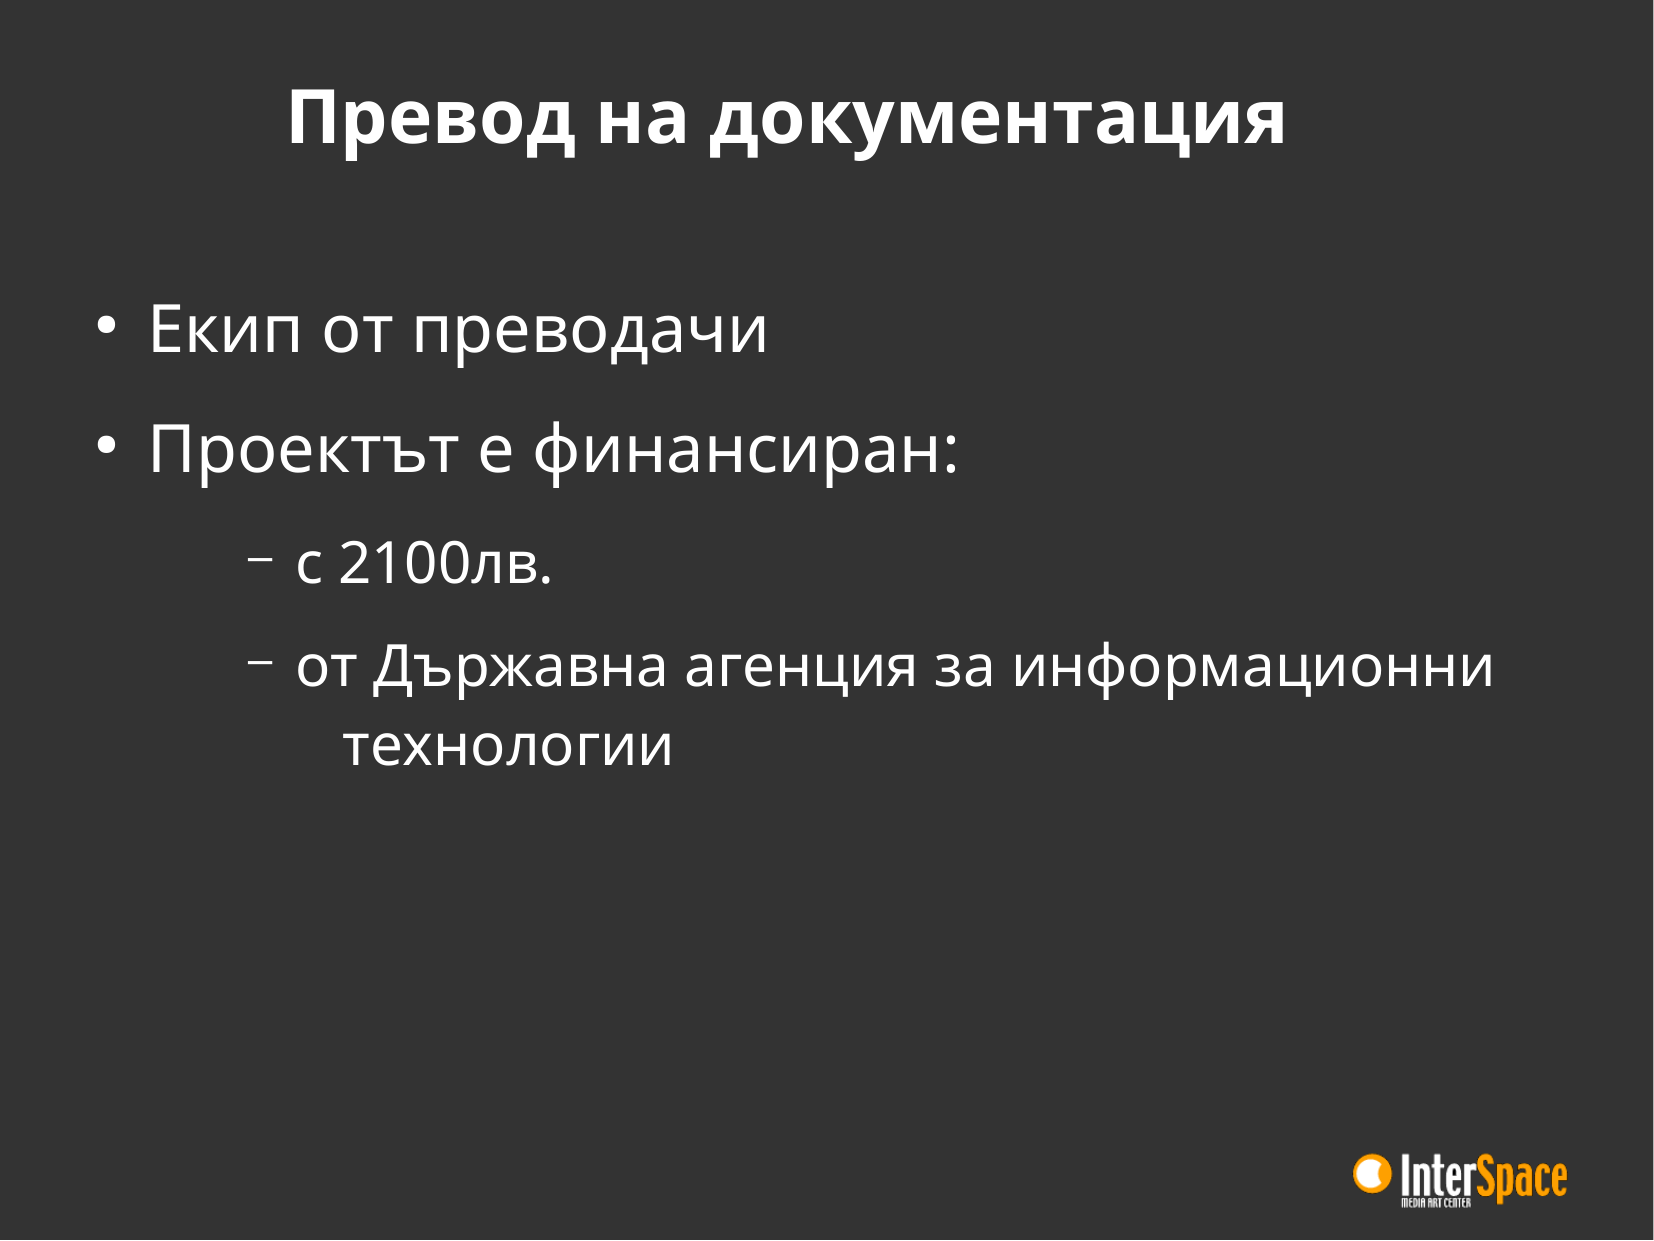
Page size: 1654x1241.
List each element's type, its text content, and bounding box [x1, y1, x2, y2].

list Екип от преводачи Проектът е финансиран: с 2100лв. от Държавна агенция за информационни технологии [59, 280, 1577, 1241]
title Превод на документация [0, 72, 1654, 157]
